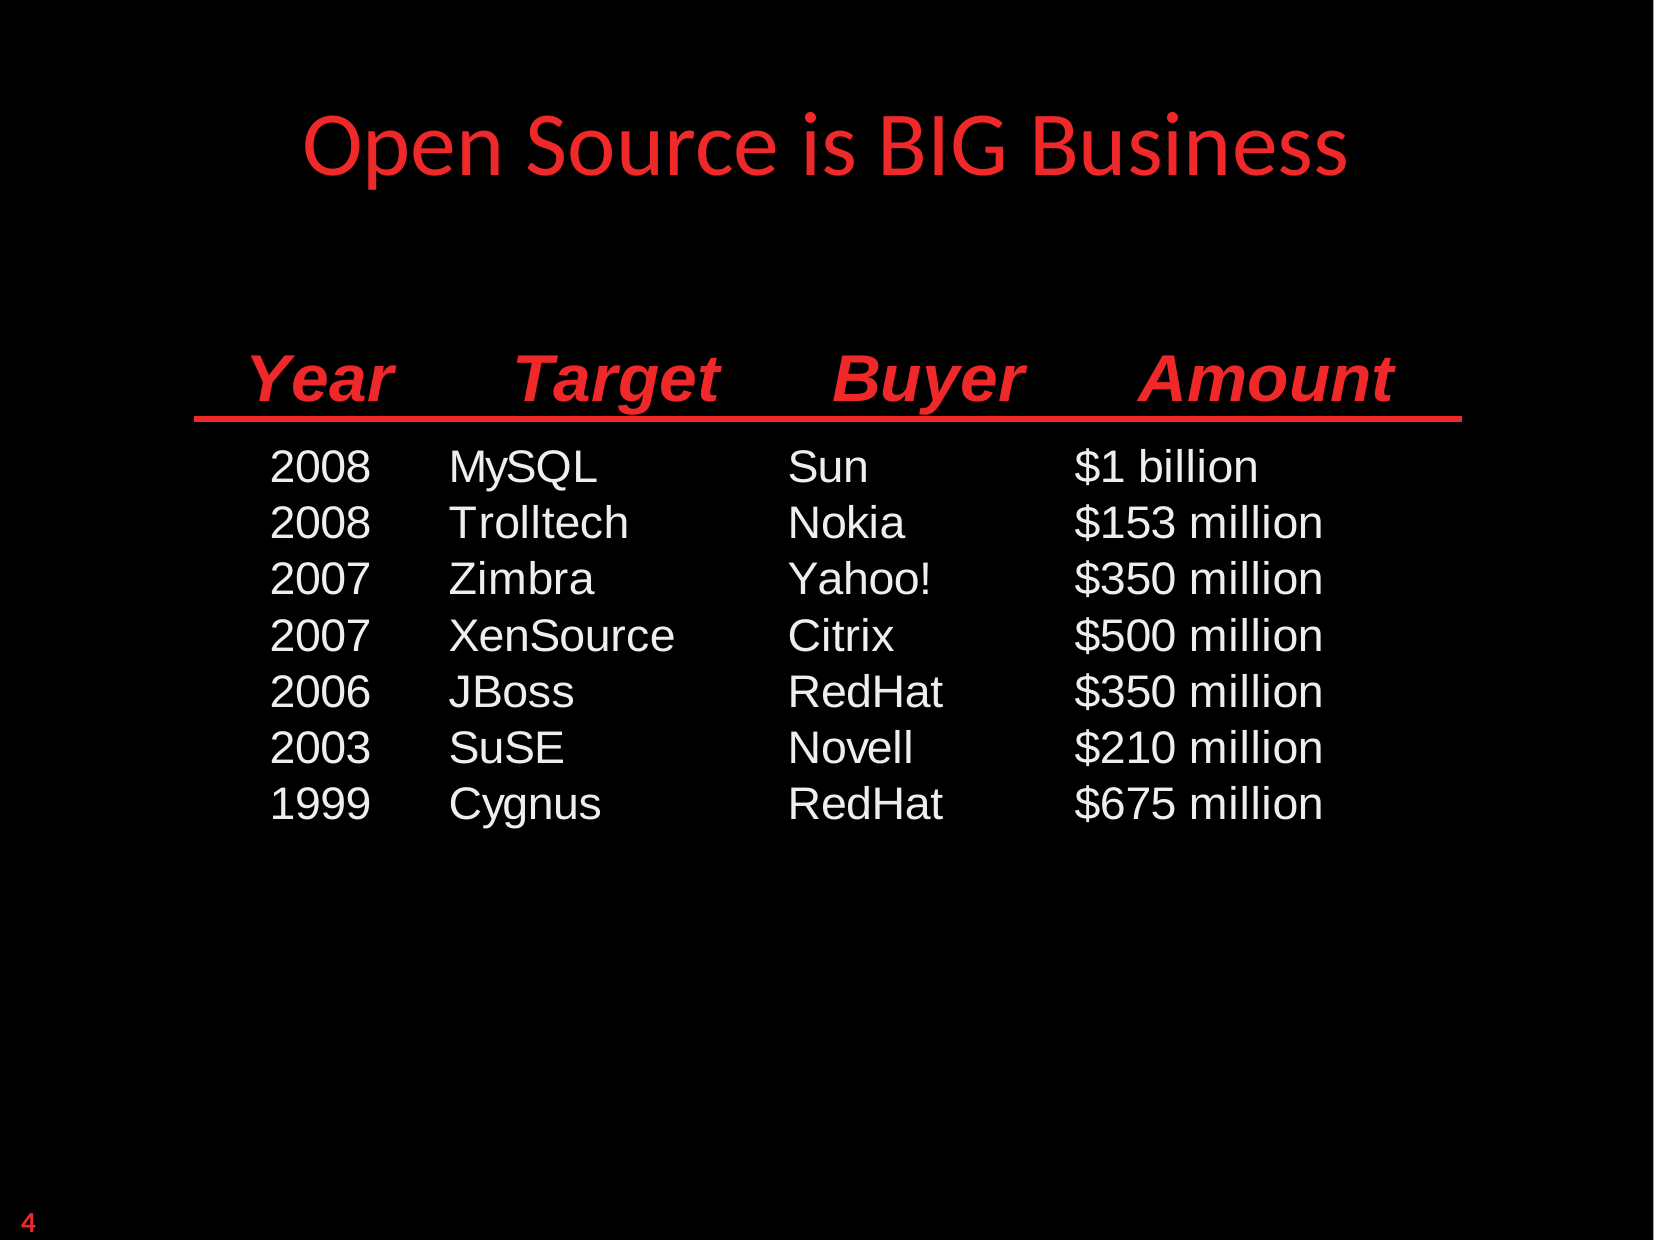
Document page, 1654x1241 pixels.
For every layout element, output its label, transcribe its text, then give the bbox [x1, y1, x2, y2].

title Open Source is BIG Business [82, 49, 1571, 257]
chart [194, 337, 1463, 834]
